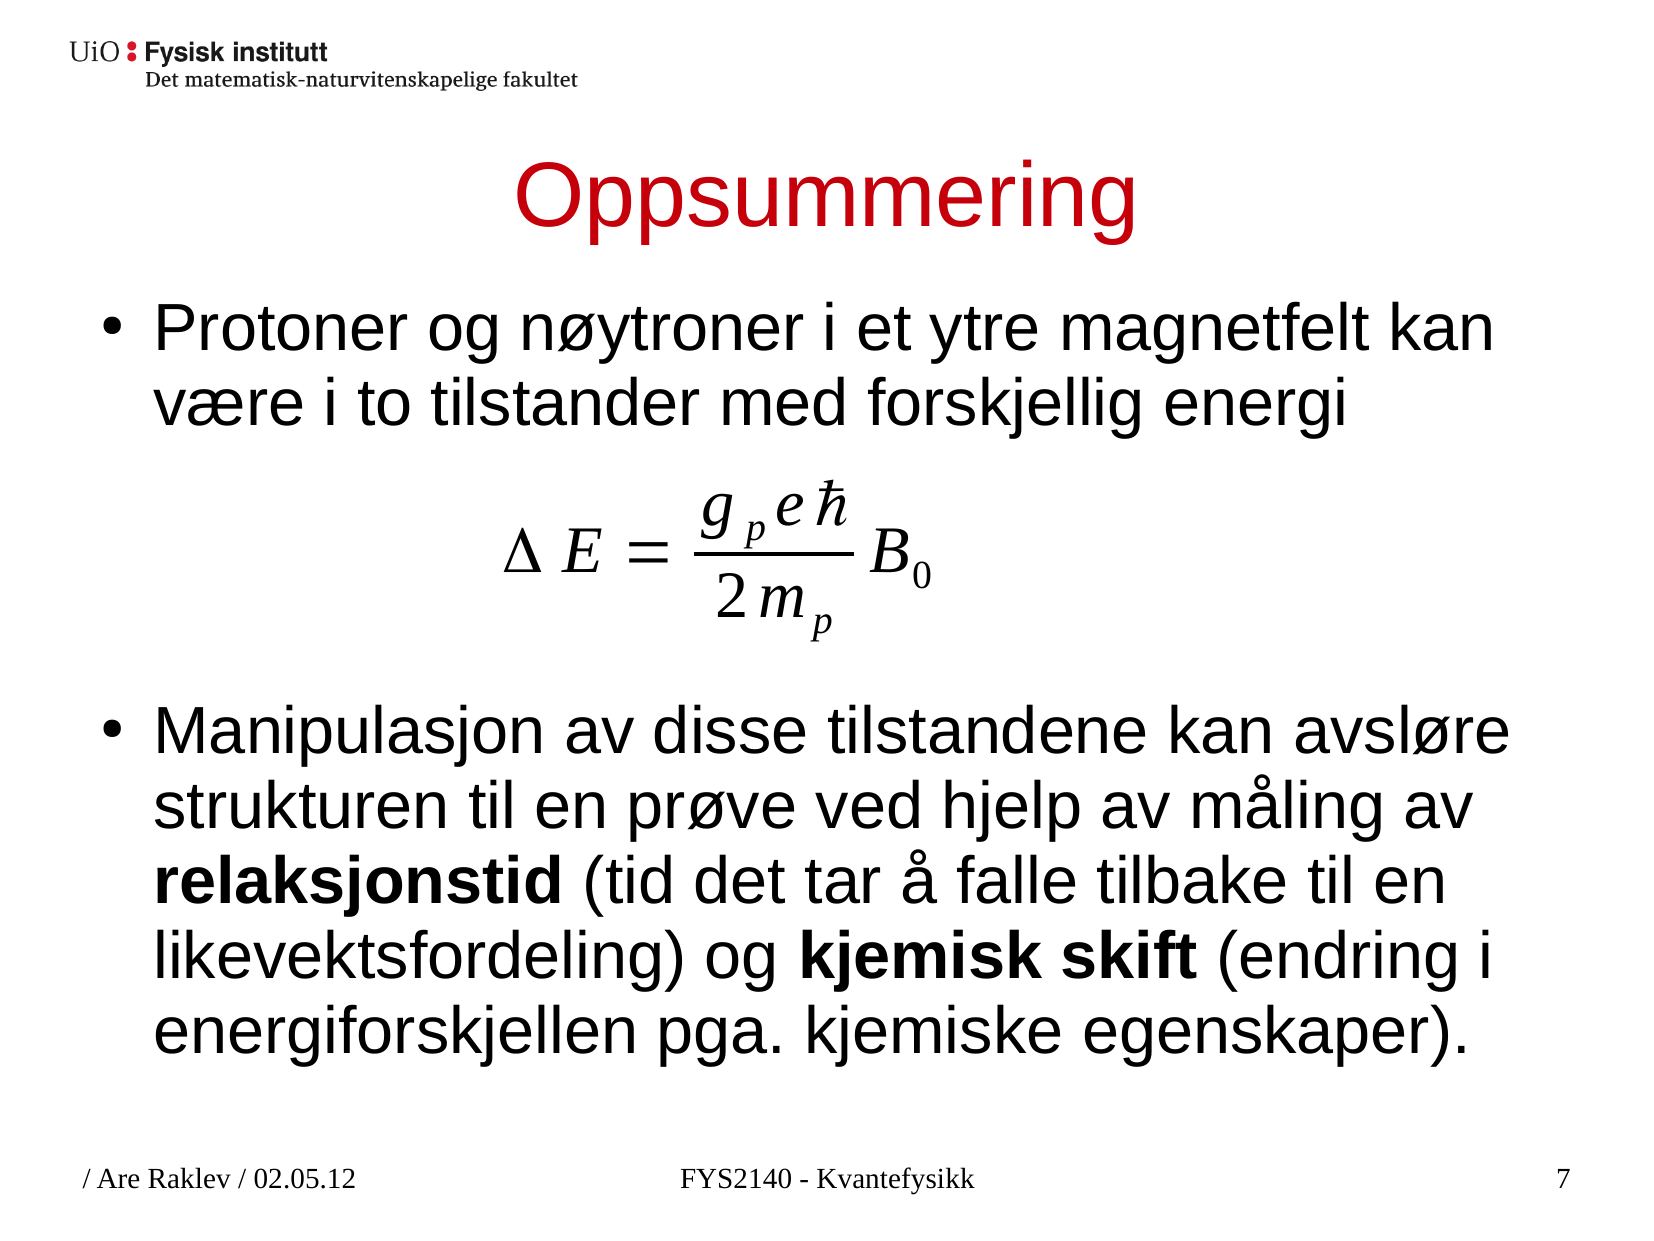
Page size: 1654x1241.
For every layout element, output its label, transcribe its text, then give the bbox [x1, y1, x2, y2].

list Protoner og nøytroner i et ytre magnetfelt kan være i to tilstander med forskjellig energi Manipulasjon av disse tilstandene kan avsløre strukturen til en prøve ved hjelp av måling av relaksjonstid (tid det tar å falle tilbake til en likevektsfordeling) og kjemisk skift (endring i energiforskjellen pga. kjemiske egenskaper). [82, 290, 1538, 1094]
title Oppsummering [82, 90, 1571, 298]
chart [494, 463, 938, 643]
picture [68, 37, 581, 93]
